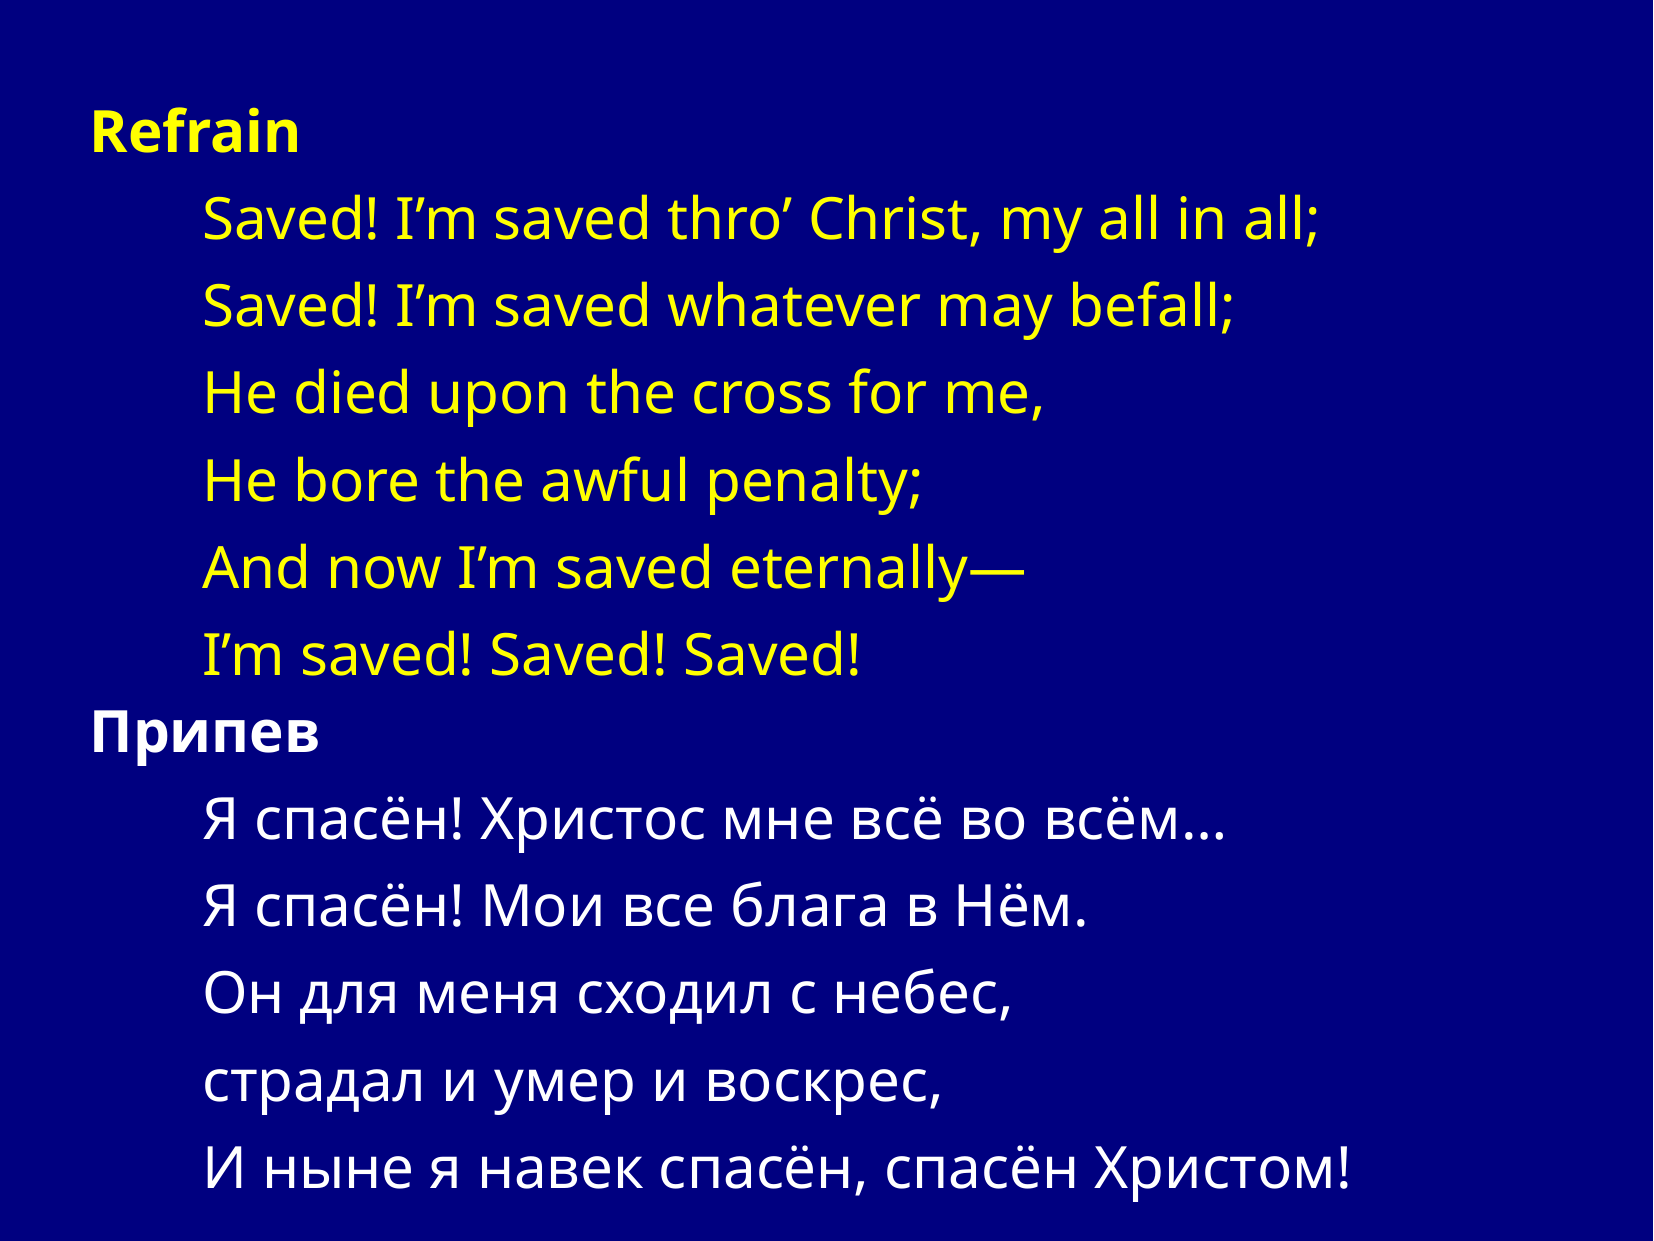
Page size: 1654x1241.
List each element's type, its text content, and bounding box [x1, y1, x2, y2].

text_box Refrain Saved! I’m saved thro’ Christ, my all in all; Saved! I’m saved whatever may befall; He died upon the cross for me, He bore the awful penalty; And now I’m saved eternally— I’m saved! Saved! Saved! [75, 75, 1576, 638]
text_box Припев Я спасён! Христос мне всё во всём… Я спасён! Мои все блага в Нём. Он для меня сходил с небес, страдал и умер и воскрес, И ныне я навек спасён, спасён Христом! [75, 675, 1576, 1163]
